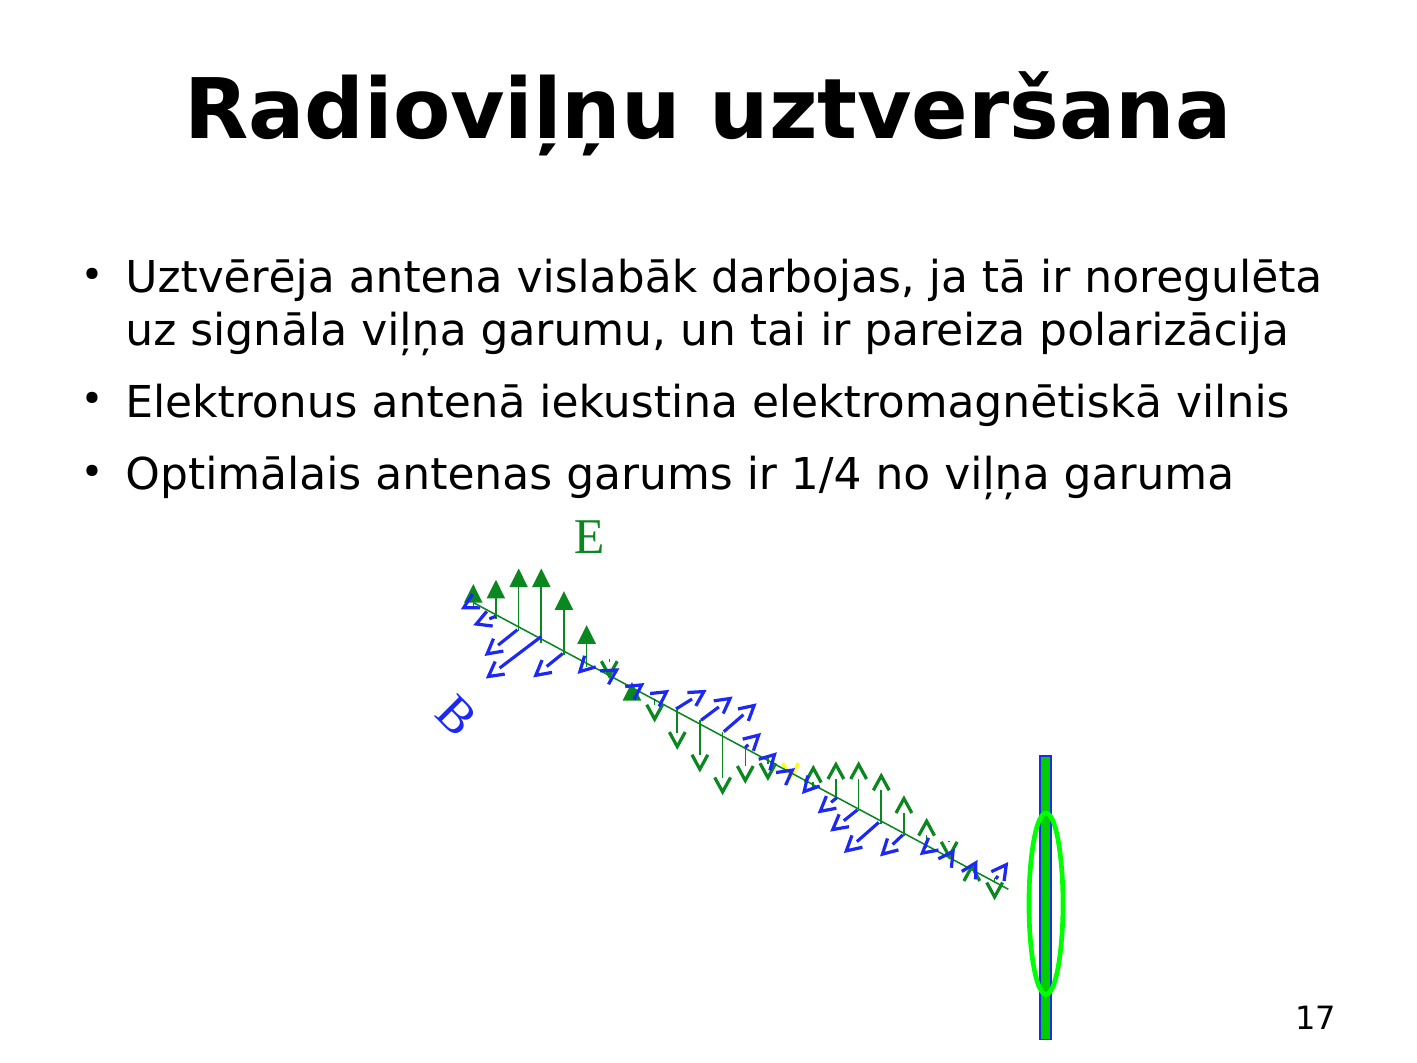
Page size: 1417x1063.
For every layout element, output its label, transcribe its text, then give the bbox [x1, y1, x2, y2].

list Uztvērēja antena vislabāk darbojas, ja tā ir noregulēta uz signāla viļņa garumu, un tai ir pareiza polarizācija Elektronus antenā iekustina elektromagnētiskā vilnis Optimālais antenas garums ir 1/4 no viļņa garuma [70, 248, 1346, 543]
text_box [1039, 756, 1052, 814]
text_box [1039, 994, 1052, 1040]
title Radioviļņu uztveršana [70, 42, 1346, 168]
text_box [1039, 816, 1052, 991]
text_box E [559, 495, 620, 571]
text_box B [410, 664, 509, 763]
